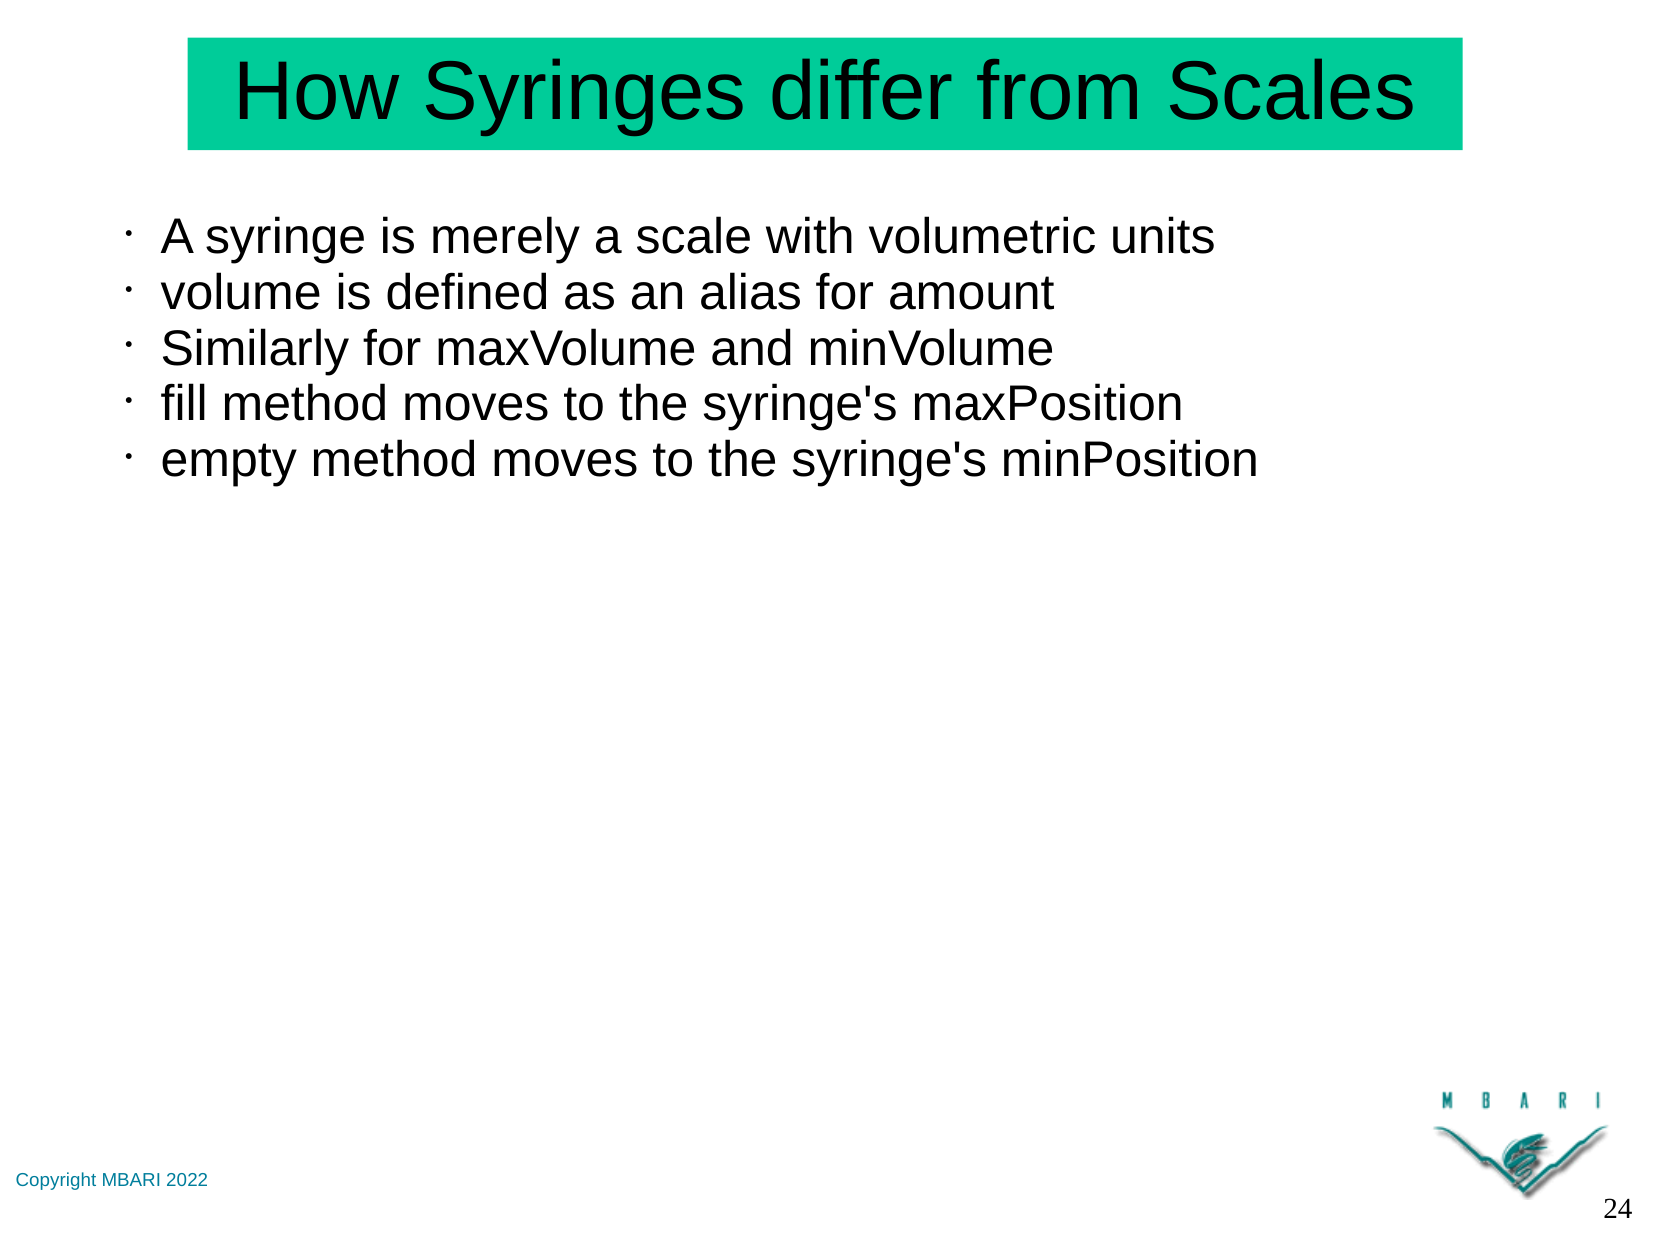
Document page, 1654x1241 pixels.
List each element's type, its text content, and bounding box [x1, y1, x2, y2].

picture [1426, 1091, 1613, 1200]
text_box How Syringes differ from Scales [187, 37, 1463, 151]
text_box A syringe is merely a scale with volumetric units volume is defined as an alias for amount Similarly for maxVolume and minVolume fill method moves to the syringe's maxPosition empty method moves to the syringe's minPosition [75, 200, 1538, 751]
